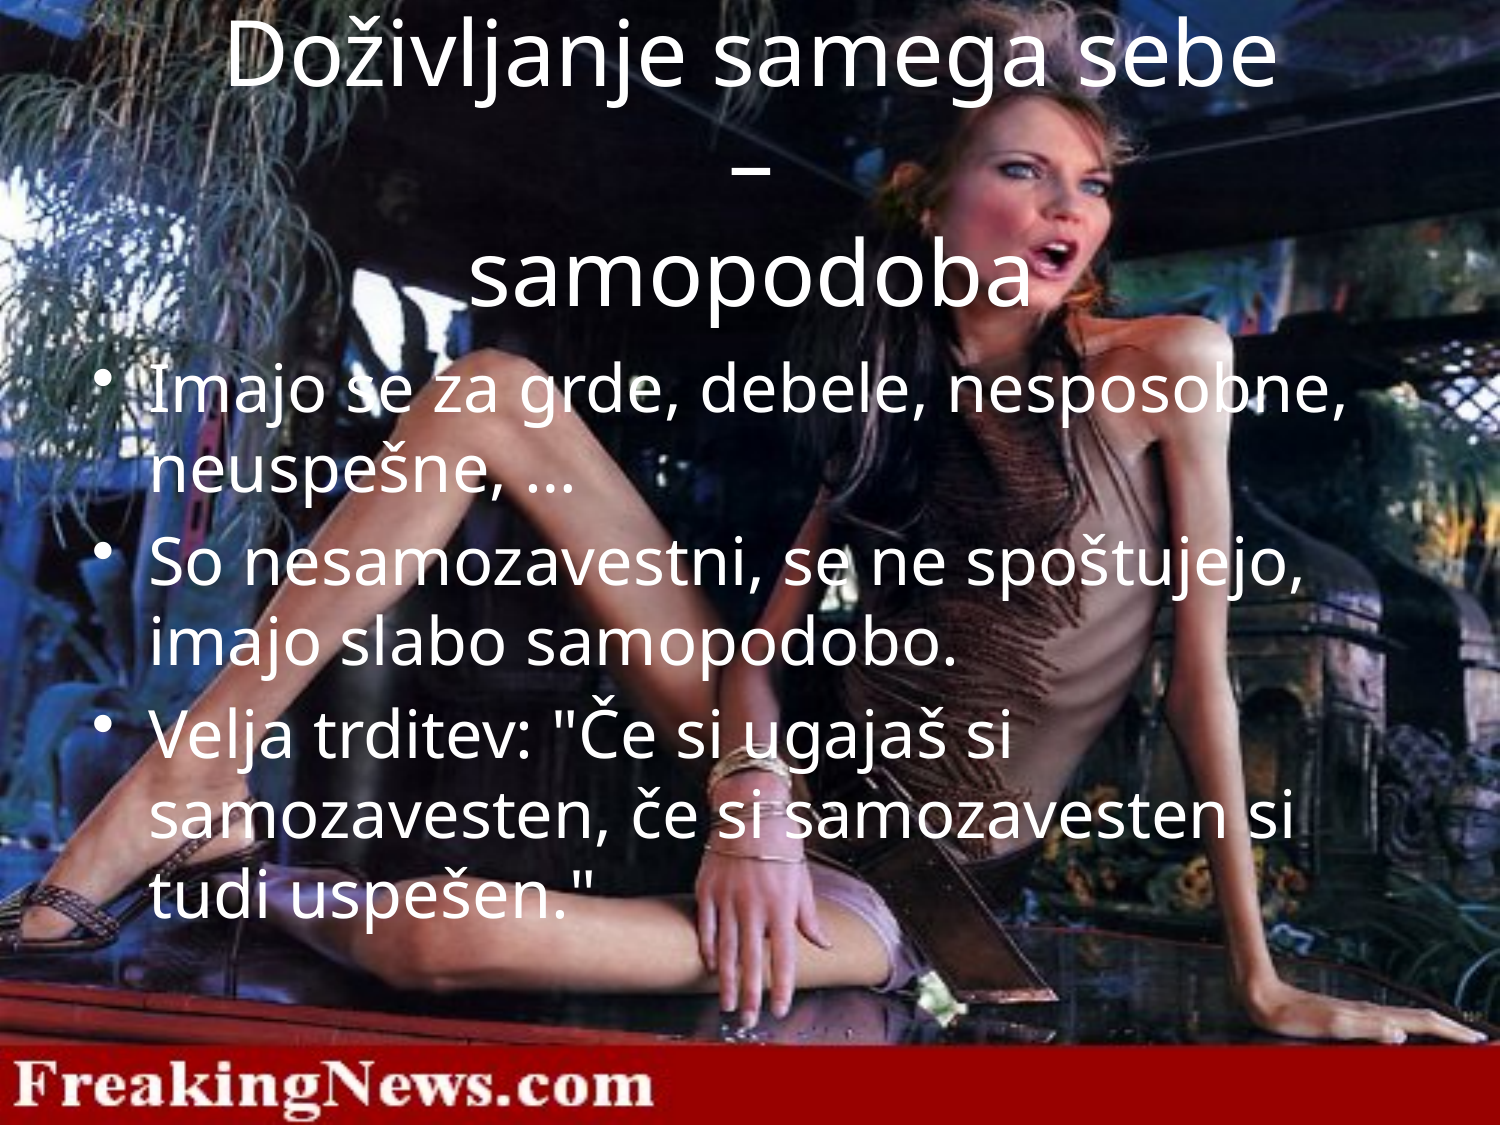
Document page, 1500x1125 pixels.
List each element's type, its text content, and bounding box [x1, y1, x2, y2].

picture [0, 0, 1500, 1125]
list Imajo se za grde, debele, nesposobne, neuspešne, … So nesamozavestni, se ne spoštujejo, imajo slabo samopodobo. Velja trditev: "Če si ugajaš si samozavesten, če si samozavesten si tudi uspešen." [76, 338, 1427, 1081]
title Doživljanje samega sebe – samopodoba [76, 66, 1427, 254]
